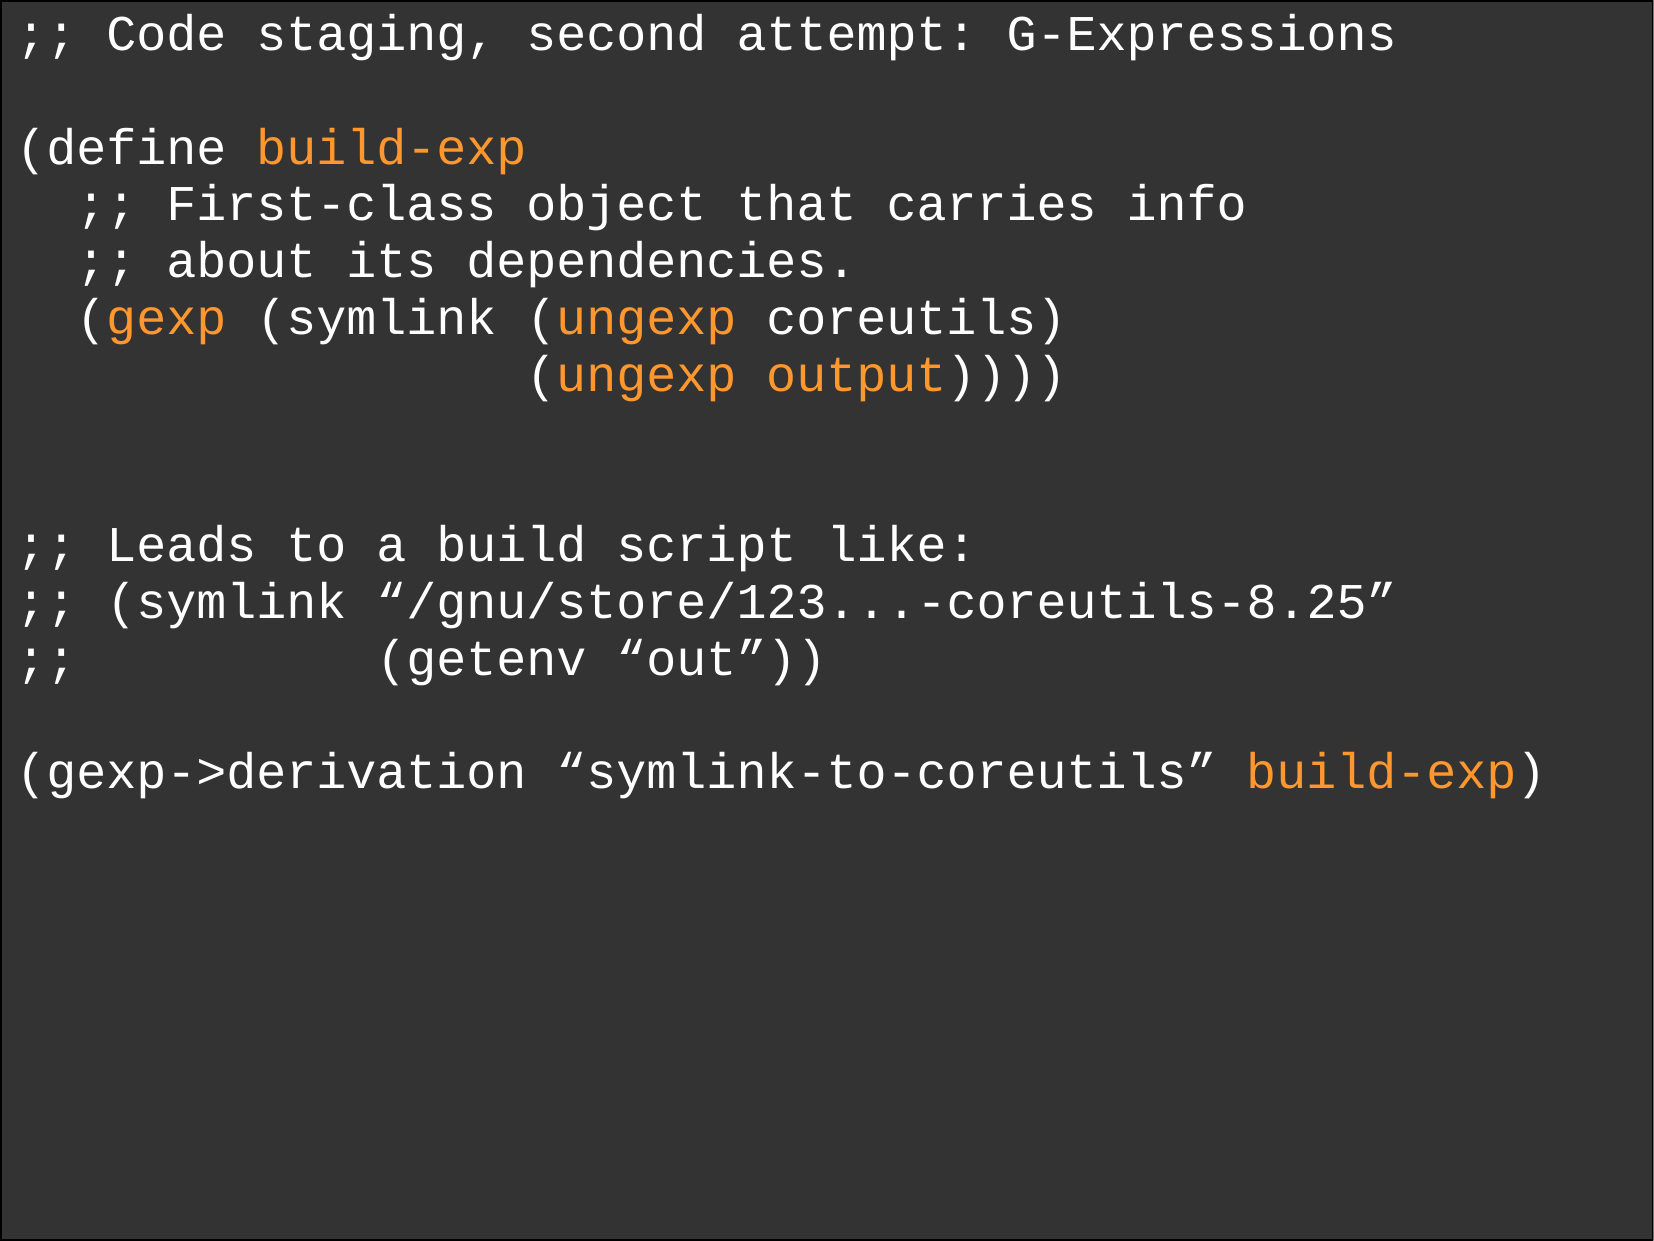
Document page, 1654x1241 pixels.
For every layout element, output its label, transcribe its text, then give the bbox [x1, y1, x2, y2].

text_box ;; Code staging, second attempt: G-Expressions (define build-exp ;; First-class object that carries info ;; about its dependencies. (gexp (symlink (ungexp coreutils) (ungexp output)))) ;; Leads to a build script like: ;; (symlink “/gnu/store/123...-coreutils-8.25” ;; (getenv “out”)) (gexp->derivation “symlink-to-coreutils” build-exp) [0, 0, 1654, 1241]
